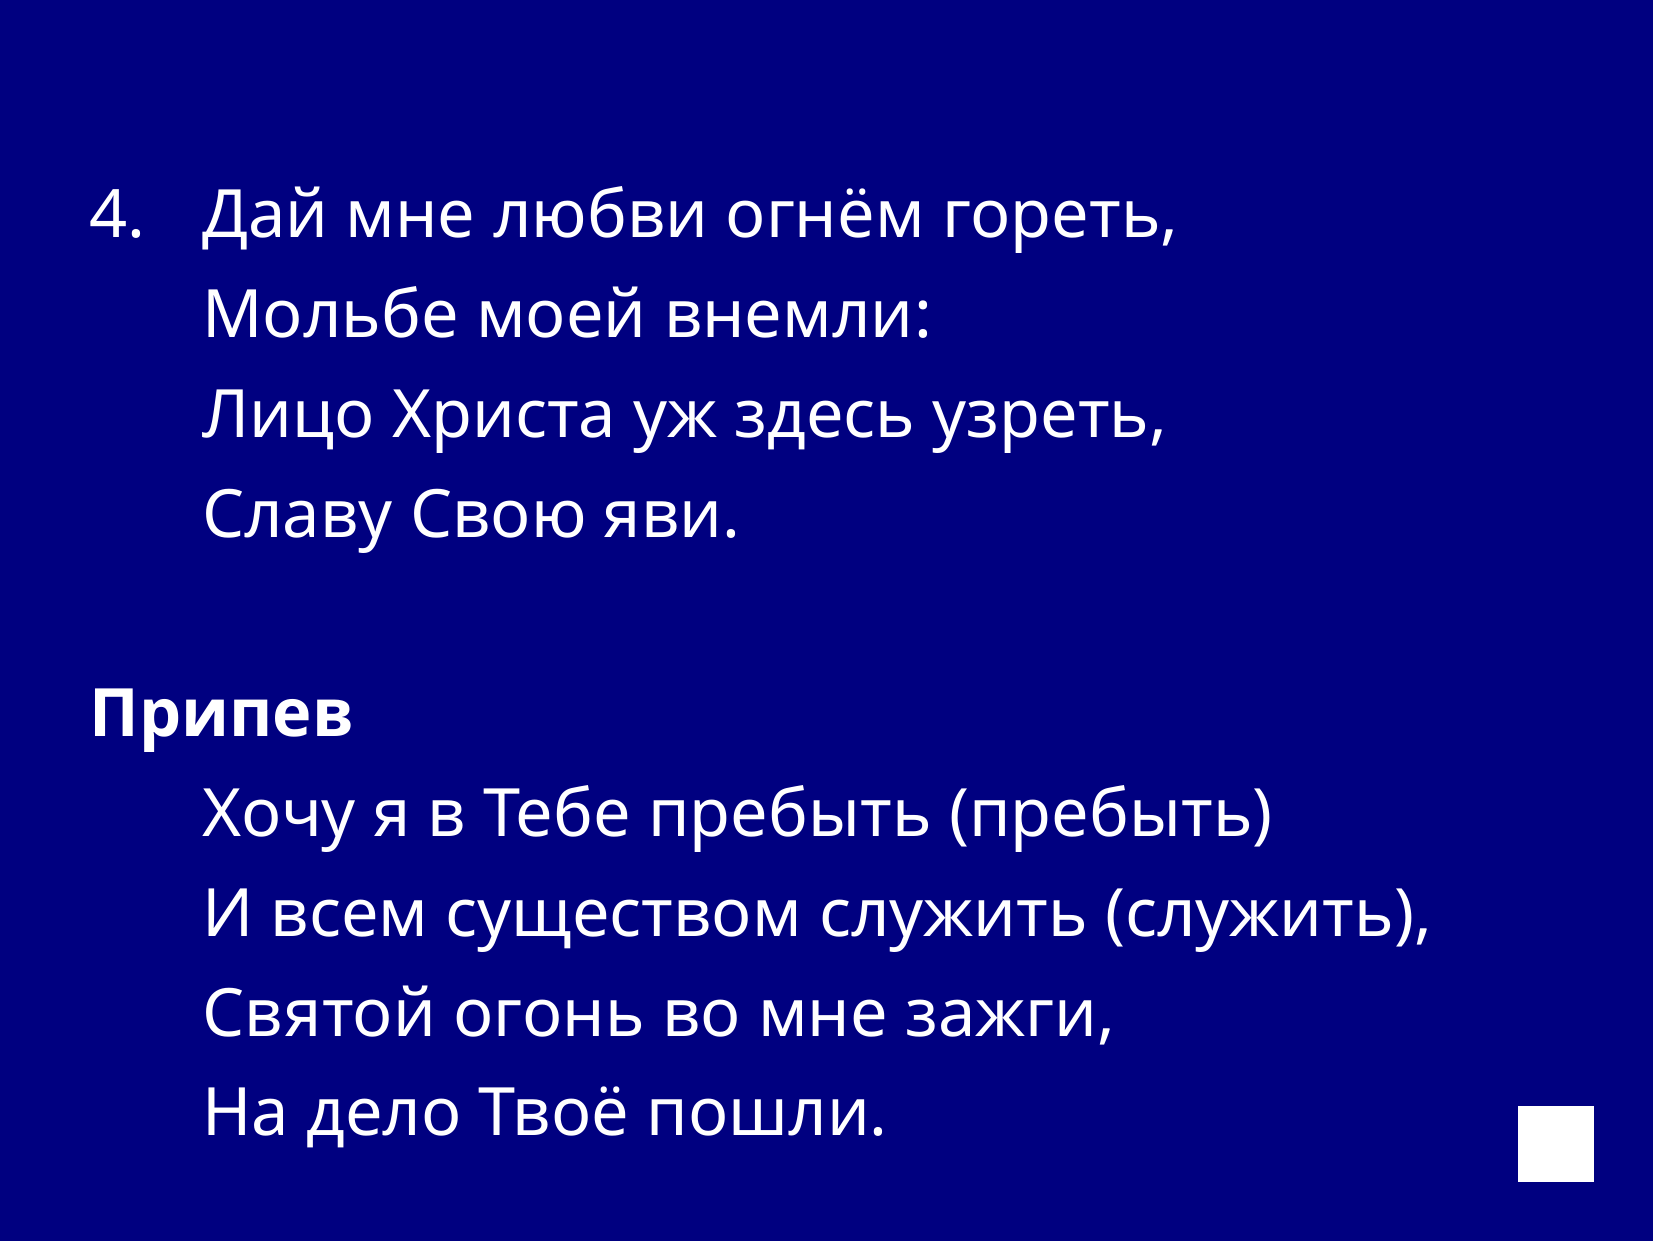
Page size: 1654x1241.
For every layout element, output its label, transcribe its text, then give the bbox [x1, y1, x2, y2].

text_box [1518, 1106, 1594, 1182]
text_box 4. Дай мне любви огнём гореть, Мольбе моей внемли: Лицо Христа уж здесь узреть, Славу Свою яви. Припев Хочу я в Тебе пребыть (пребыть) И всем существом служить (служить), Святой огонь во мне зажги, На дело Твоё пошли. [75, 150, 1576, 1163]
